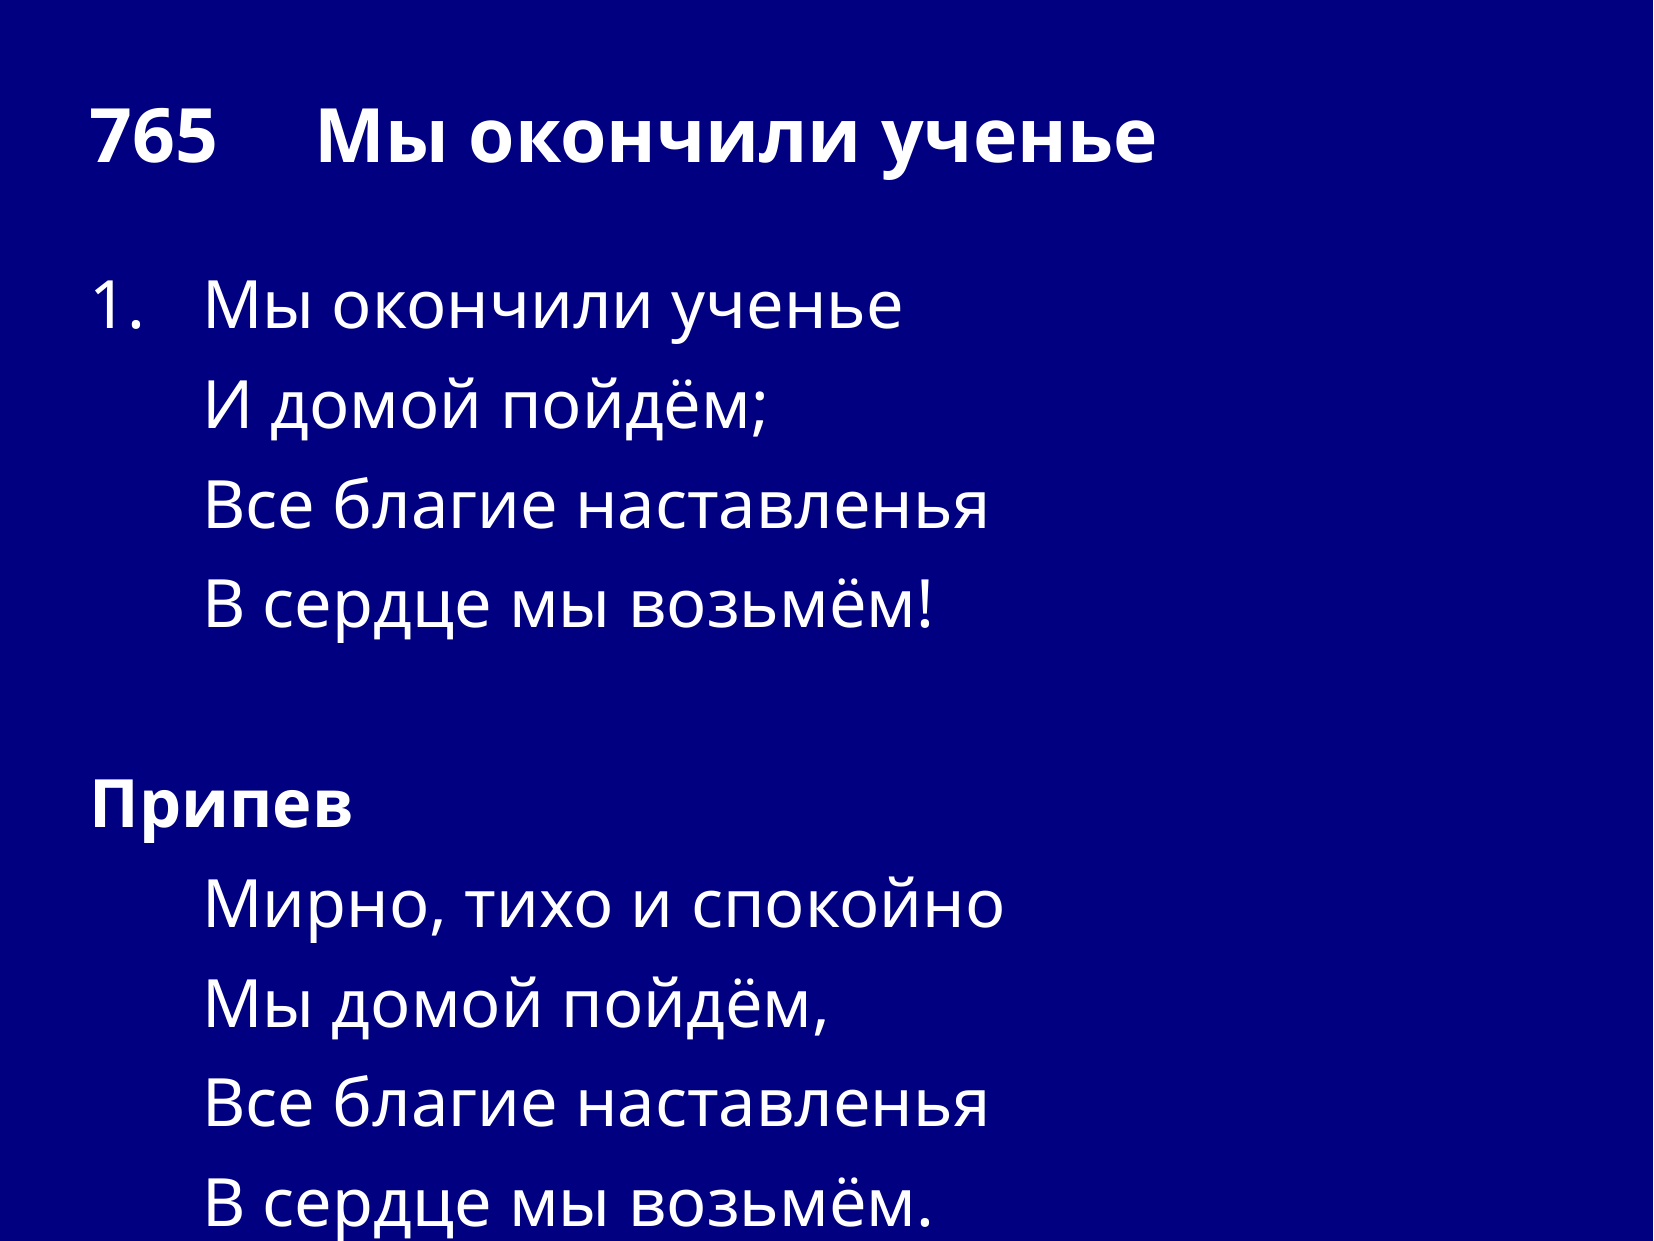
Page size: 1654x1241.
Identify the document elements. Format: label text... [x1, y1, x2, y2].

text_box 1. Мы окончили ученье И домой пойдём; Все благие наставленья В сердце мы возьмём! Припев Мирно, тихо и спокойно Мы домой пойдём, Все благие наставленья В сердце мы возьмём. [75, 188, 1576, 1163]
text_box 765 Мы окончили ученье [75, 75, 1576, 188]
